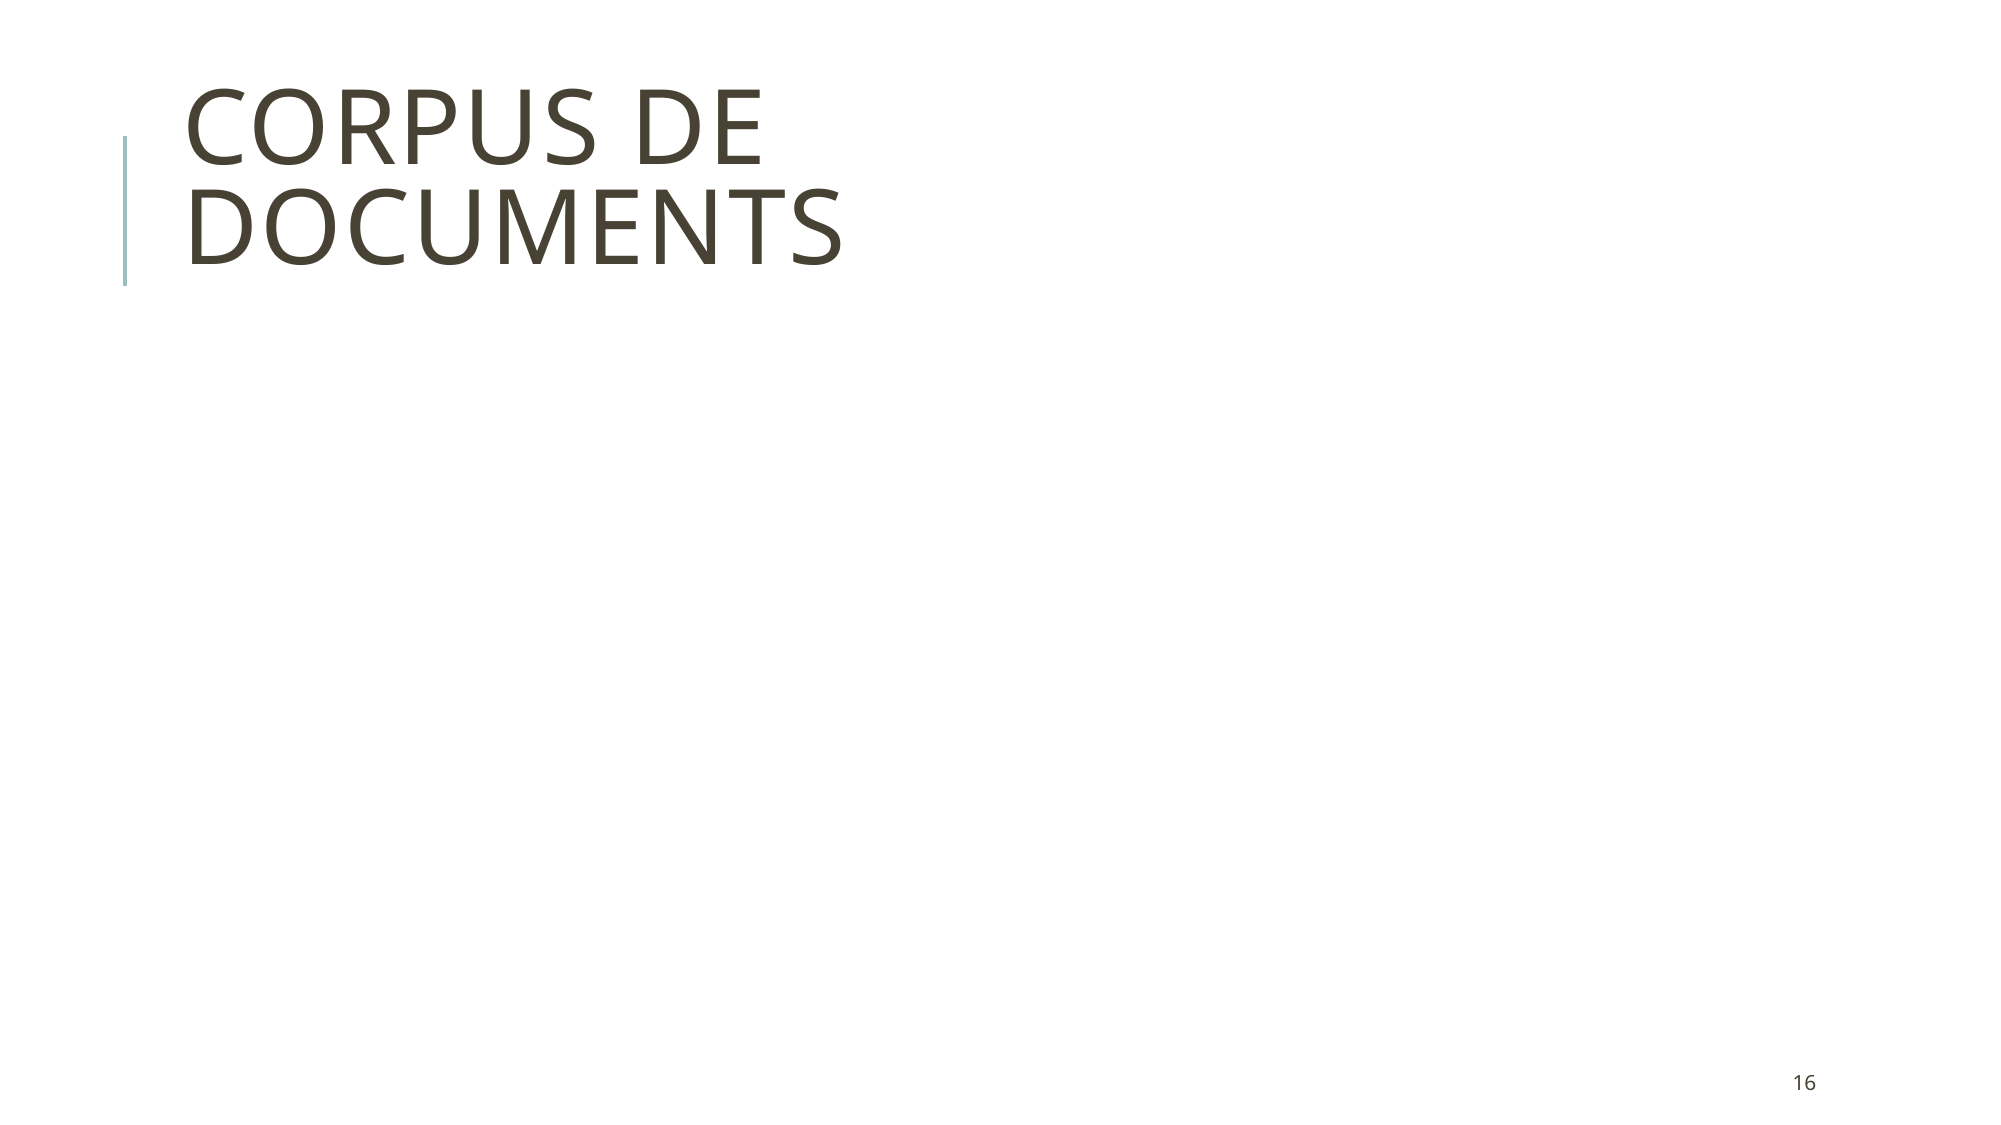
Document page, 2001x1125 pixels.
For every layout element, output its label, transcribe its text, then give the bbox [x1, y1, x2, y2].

text_box 16 [1777, 1061, 1938, 1107]
title Corpus de documents [168, 61, 968, 308]
